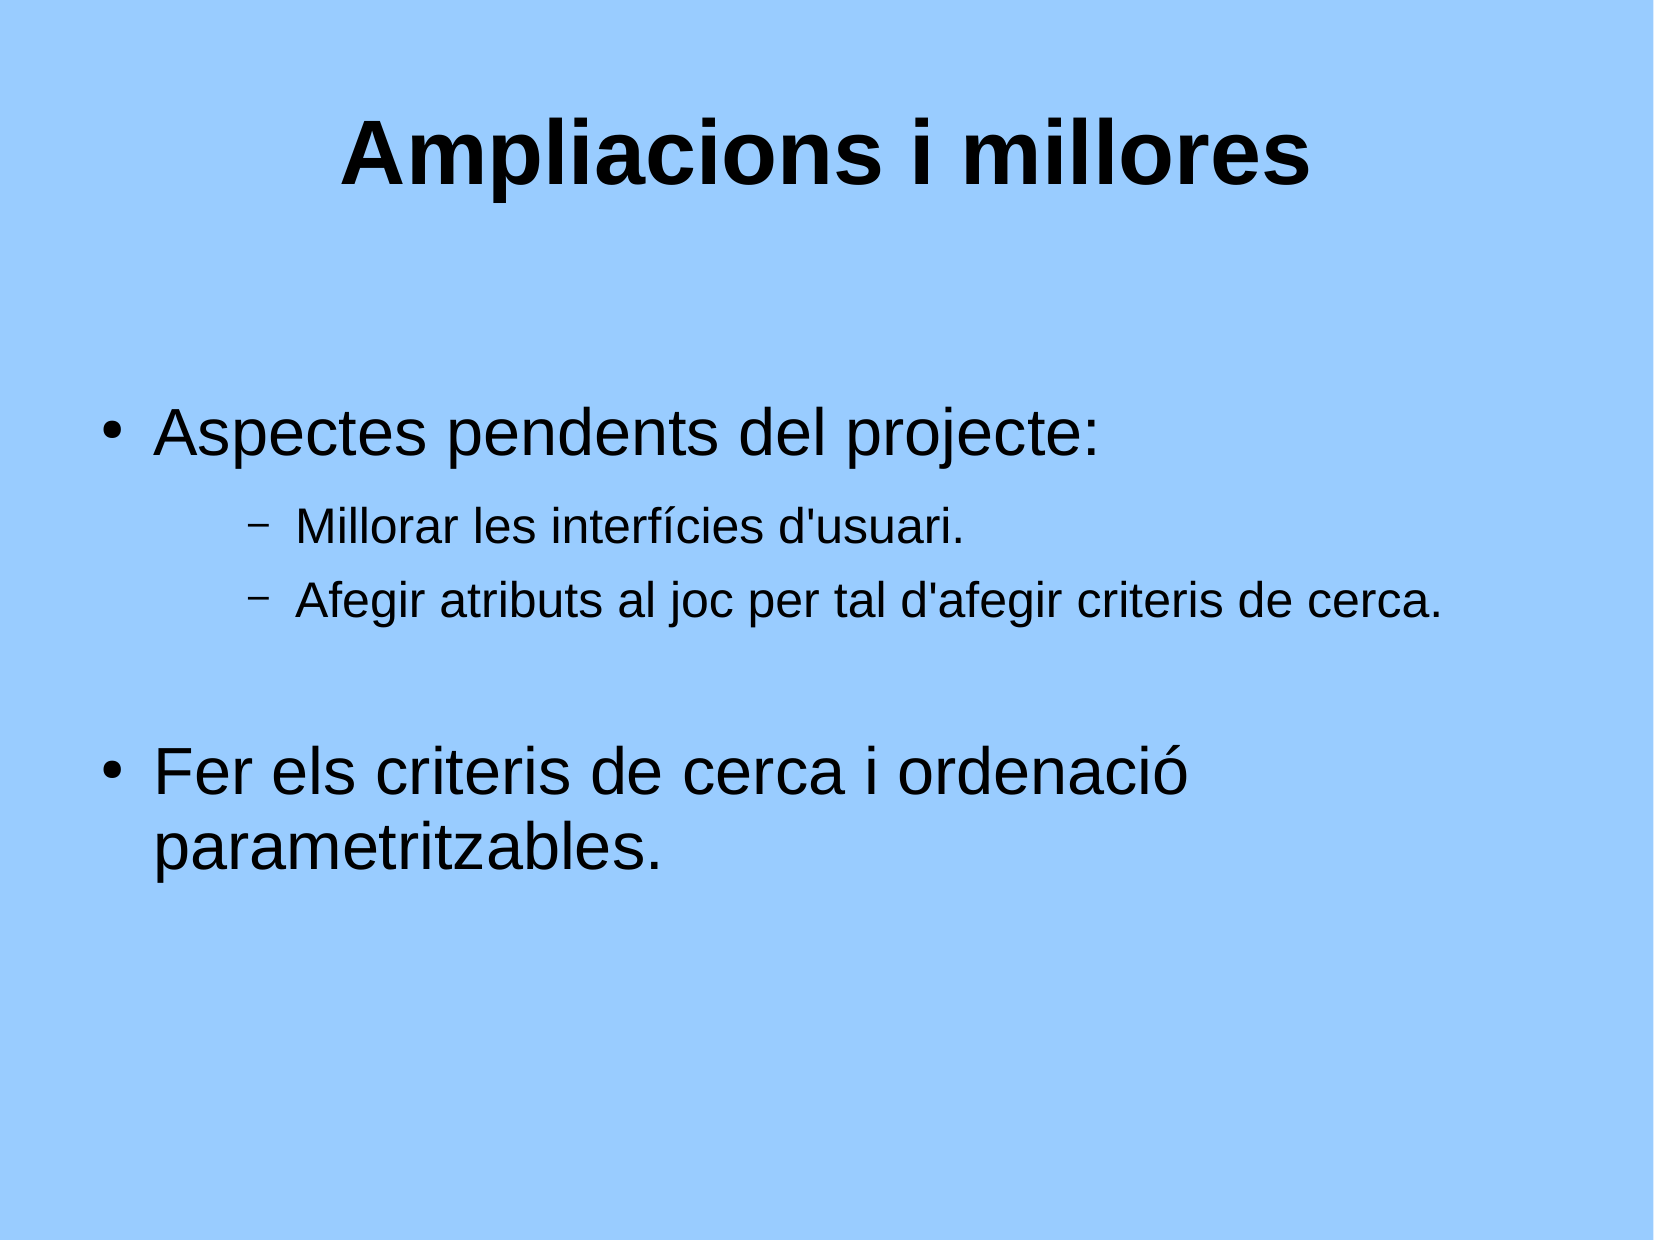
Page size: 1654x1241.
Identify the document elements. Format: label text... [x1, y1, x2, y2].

title Ampliacions i millores [82, 49, 1571, 257]
list Aspectes pendents del projecte: Millorar les interfícies d'usuari. Afegir atributs al joc per tal d'afegir criteris de cerca. Fer els criteris de cerca i ordenació parametritzables. [82, 290, 1571, 1109]
